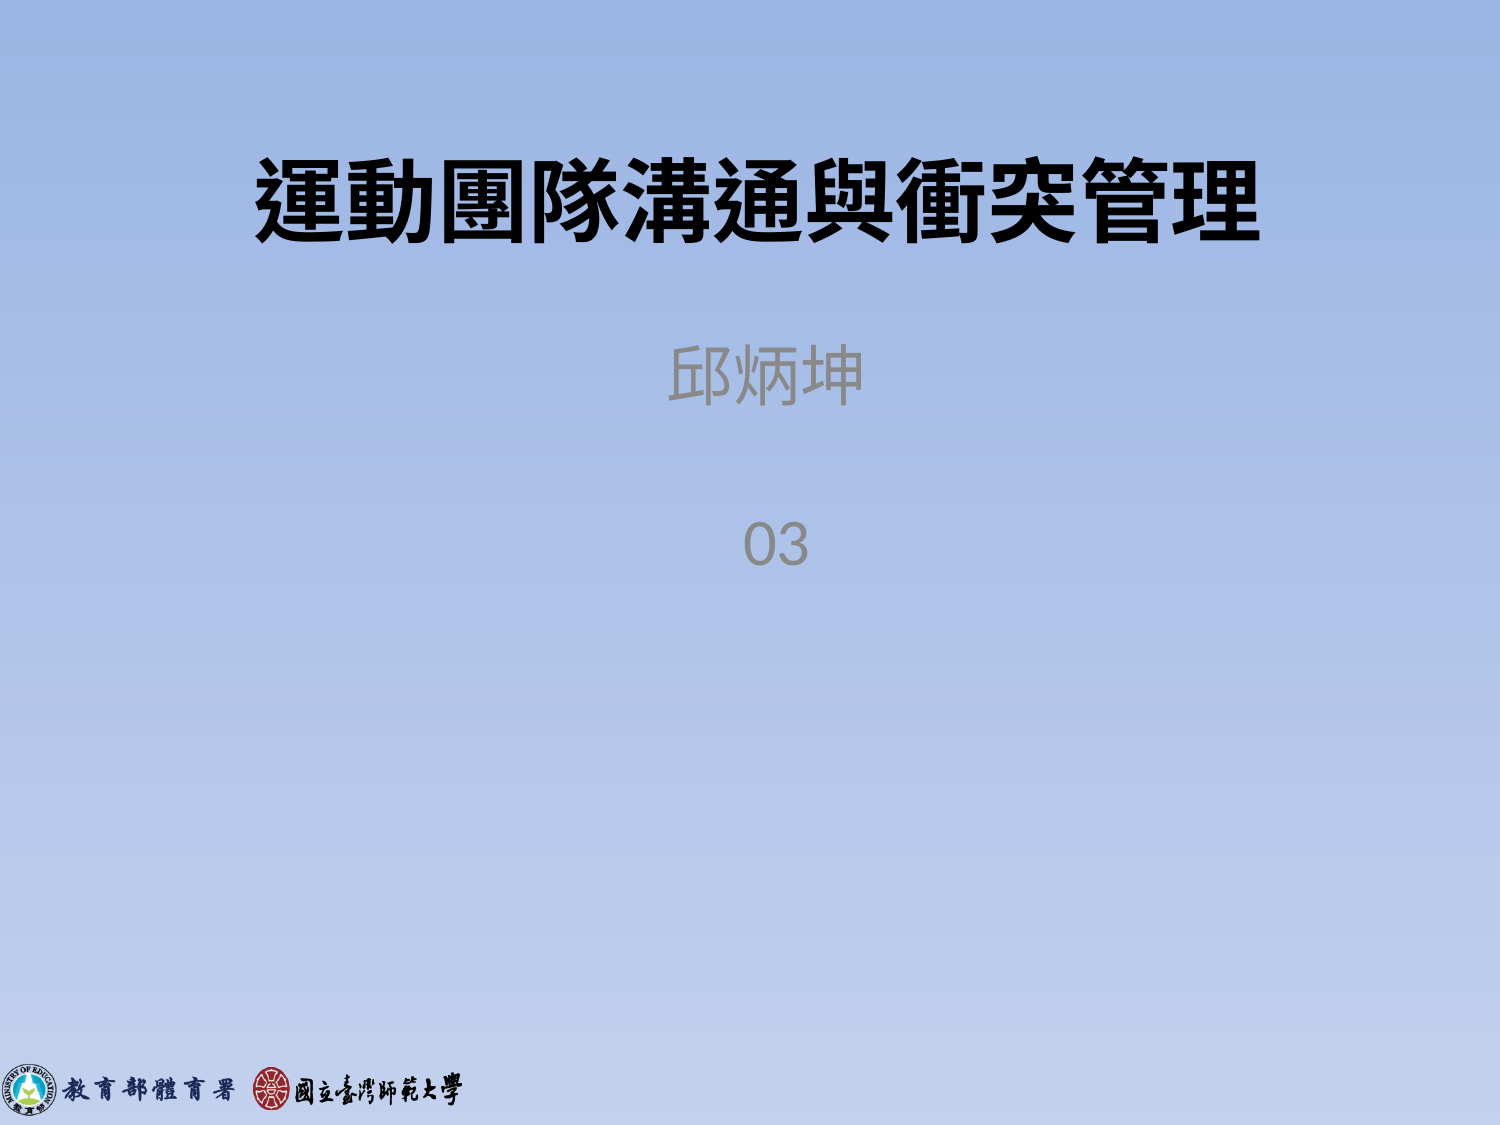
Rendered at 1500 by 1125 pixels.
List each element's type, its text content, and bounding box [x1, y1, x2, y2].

text_box 03 [251, 491, 1302, 598]
picture [0, 1051, 243, 1125]
title 運動團隊溝通與衝突管理 [121, 78, 1397, 320]
subtitle 邱炳坤 [242, 326, 1293, 433]
picture [253, 1067, 462, 1110]
